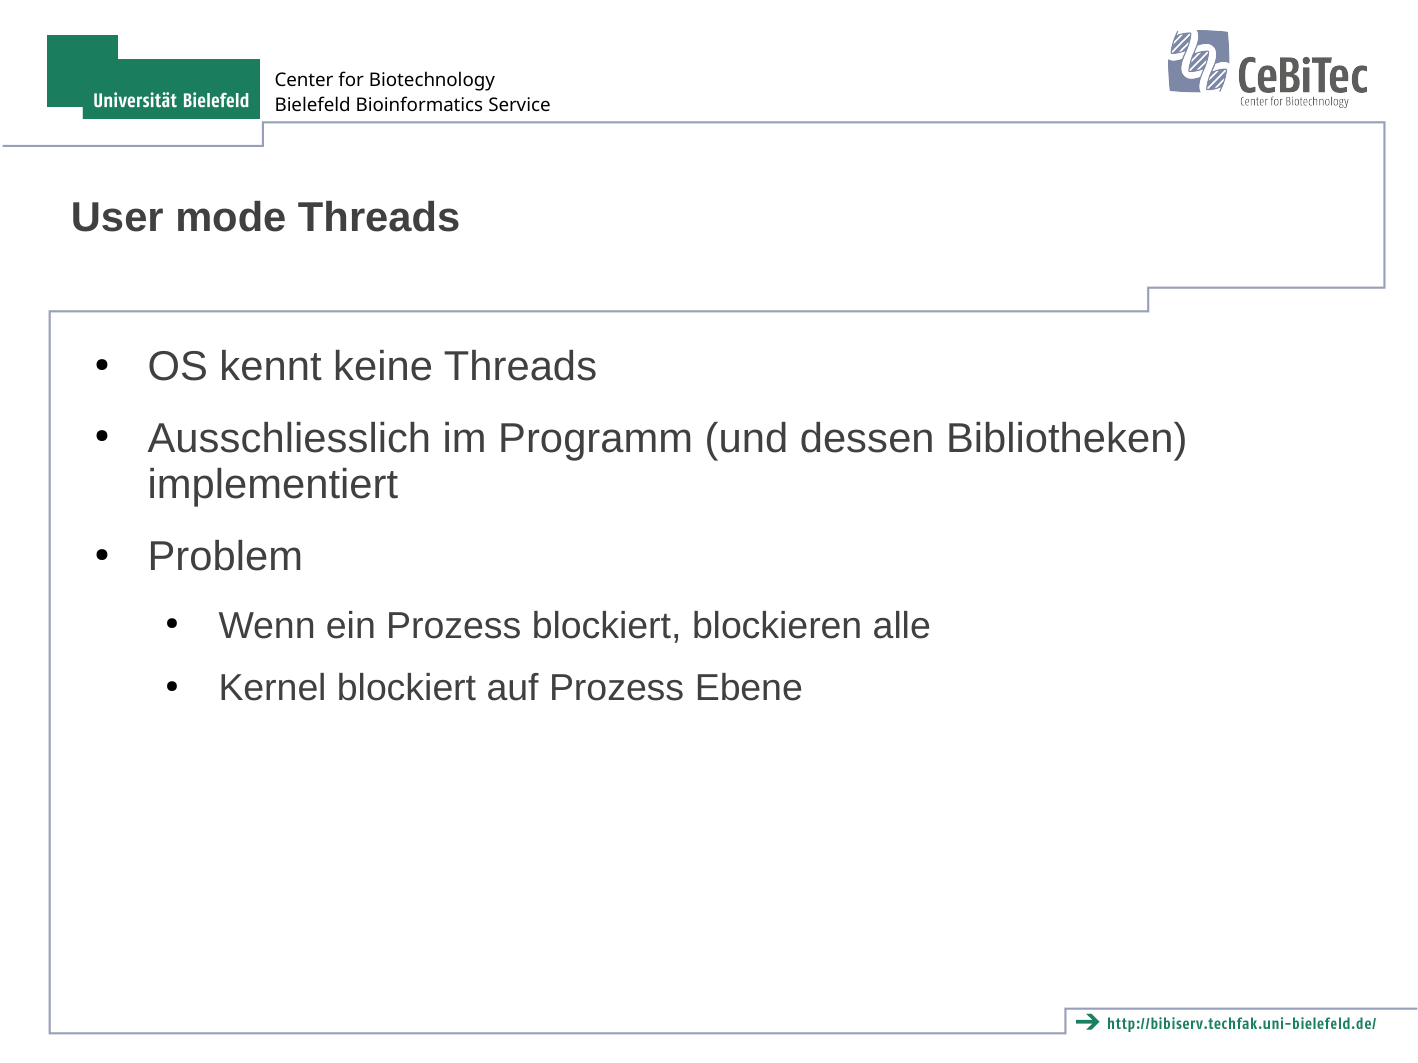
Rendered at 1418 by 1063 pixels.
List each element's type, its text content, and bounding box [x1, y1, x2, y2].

title User mode Threads [70, 159, 1359, 275]
picture [2, 3, 1418, 1063]
list OS kennt keine Threads Ausschliesslich im Programm (und dessen Bibliotheken) implementiert Problem Wenn ein Prozess blockiert, blockieren alle Kernel blockiert auf Prozess Ebene [76, 342, 1375, 957]
